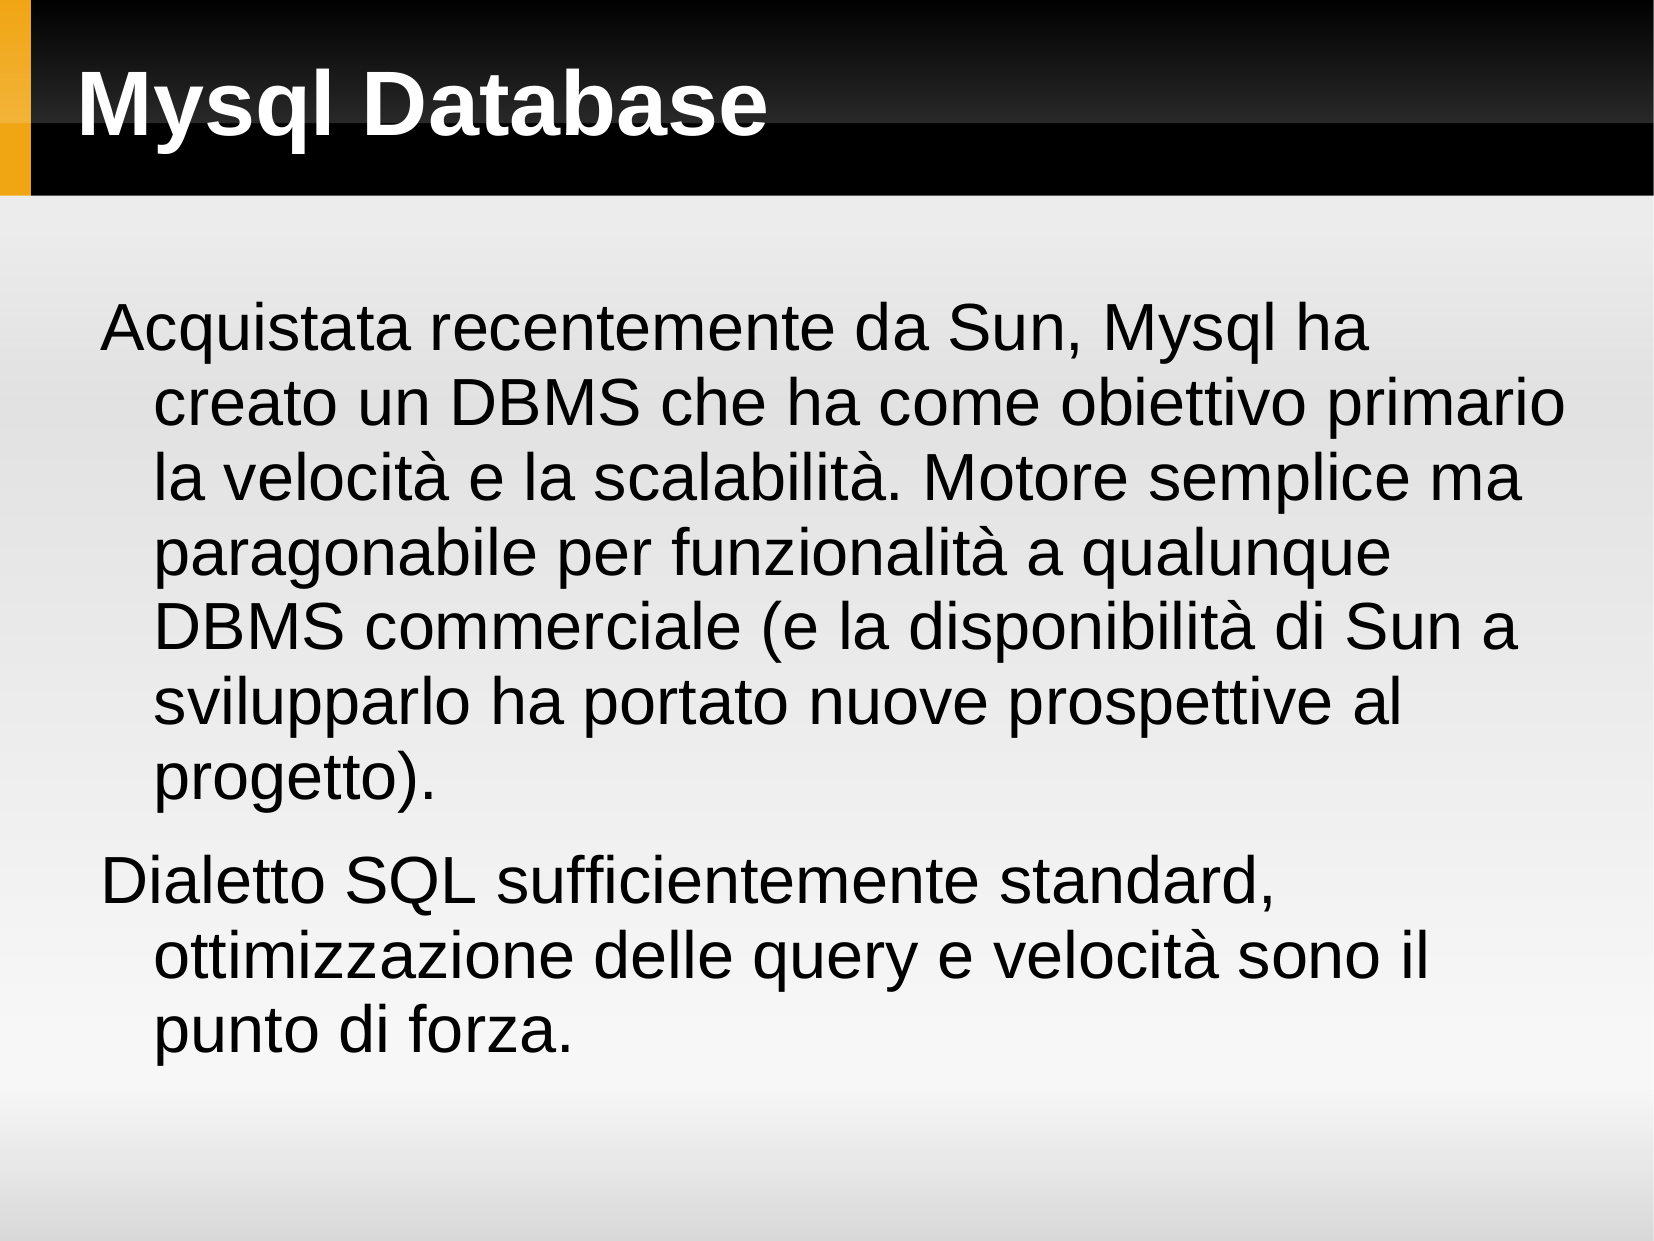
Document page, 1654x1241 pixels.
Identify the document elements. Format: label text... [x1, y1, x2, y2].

list Acquistata recentemente da Sun, Mysql ha creato un DBMS che ha come obiettivo primario la velocità e la scalabilità. Motore semplice ma paragonabile per funzionalità a qualunque DBMS commerciale (e la disponibilità di Sun a svilupparlo ha portato nuove prospettive al progetto). Dialetto SQL sufficientemente standard, ottimizzazione delle query e velocità sono il punto di forza. [82, 290, 1571, 1109]
title Mysql Database [76, 0, 1565, 208]
picture [0, 0, 1654, 1241]
